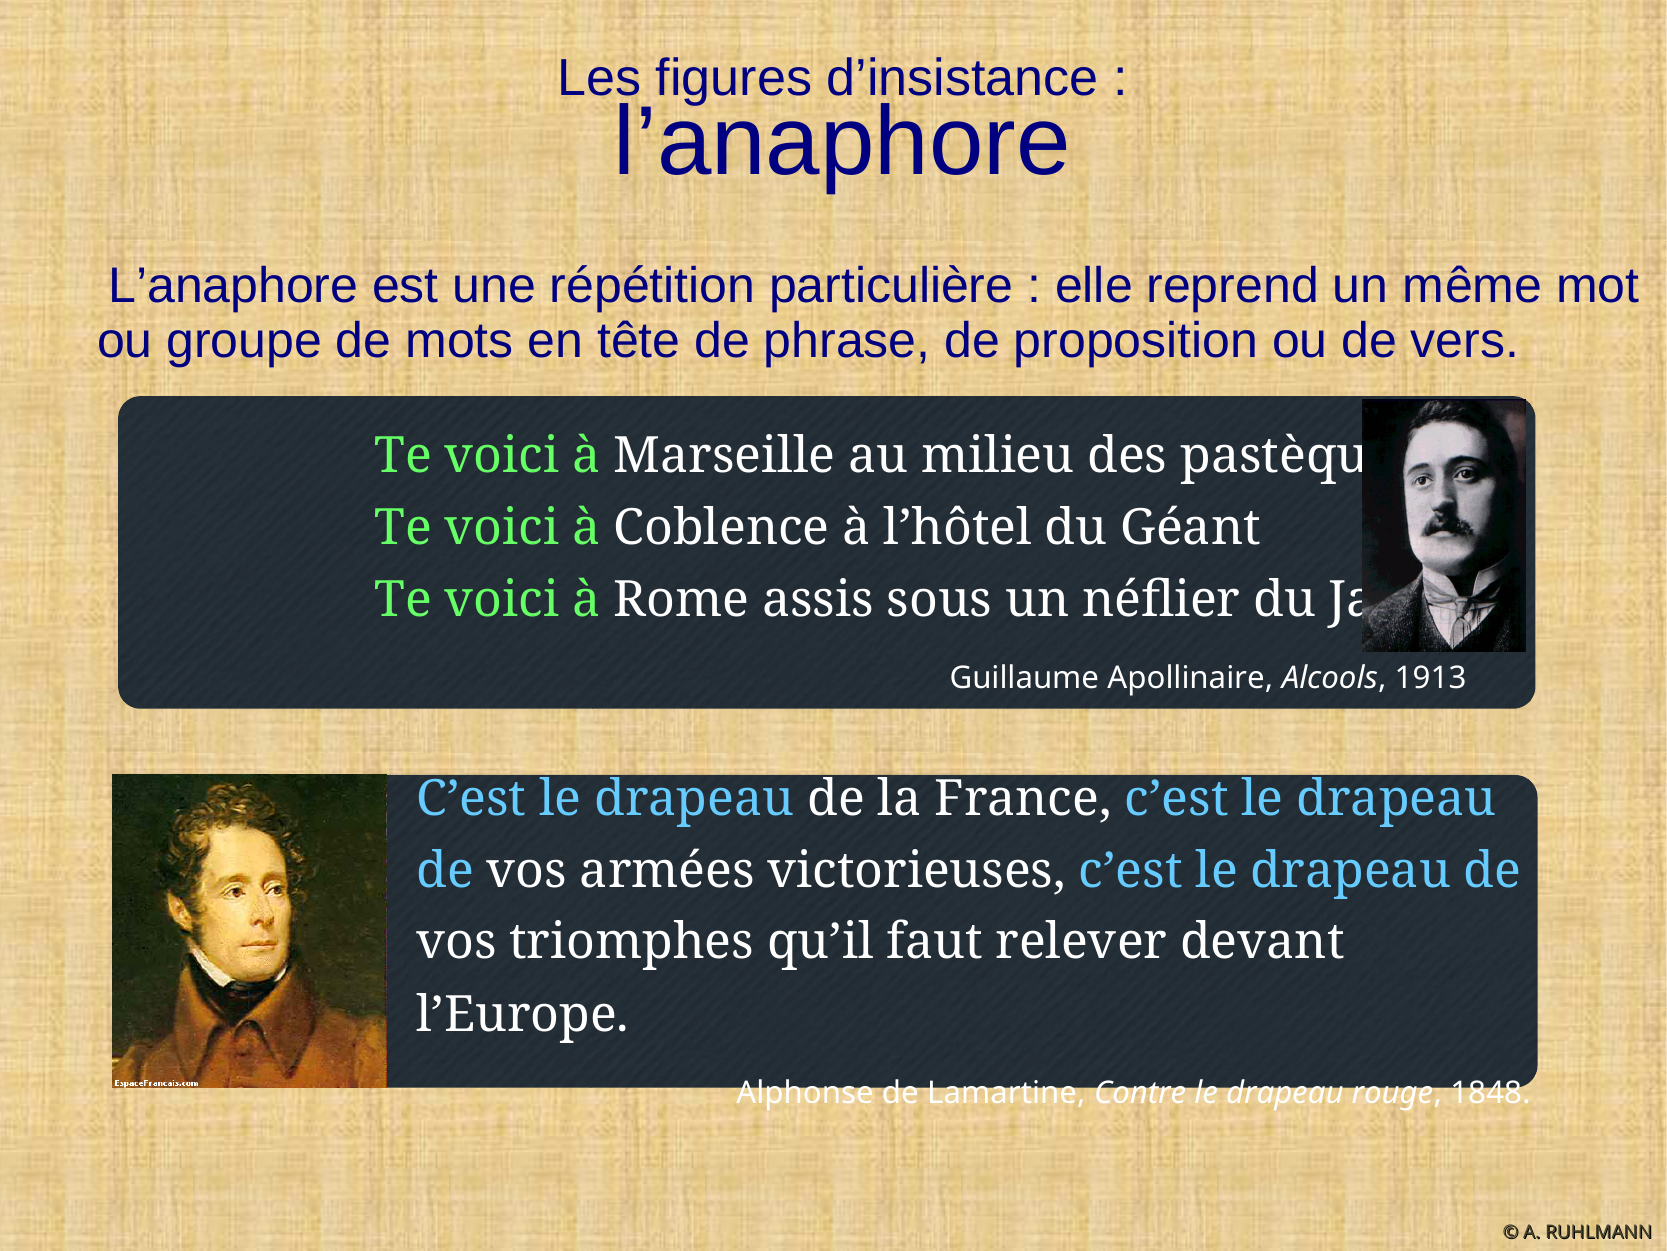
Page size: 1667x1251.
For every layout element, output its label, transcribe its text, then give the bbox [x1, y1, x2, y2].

text_box C’est le drapeau de la France, c’est le drapeau de vos armées victorieuses, c’est le drapeau de vos triomphes qu’il faut relever devant l’Europe. Alphonse de Lamartine, Contre le drapeau rouge, 1848. [387, 774, 1538, 1088]
text_box © A. RUHLMANN [1412, 1212, 1667, 1251]
list L’anaphore est une répétition particulière : elle reprend un même mot ou groupe de mots en tête de phrase, de proposition ou de vers. [49, 237, 1667, 388]
title Les figures d’insistance : l’anaphore [112, 43, 1563, 207]
text_box Te voici à Marseille au milieu des pastèques Te voici à Coblence à l’hôtel du Géant Te voici à Rome assis sous un néflier du Japon Guillaume Apollinaire, Alcools, 1913 [118, 396, 1536, 709]
picture [0, 0, 1667, 1251]
